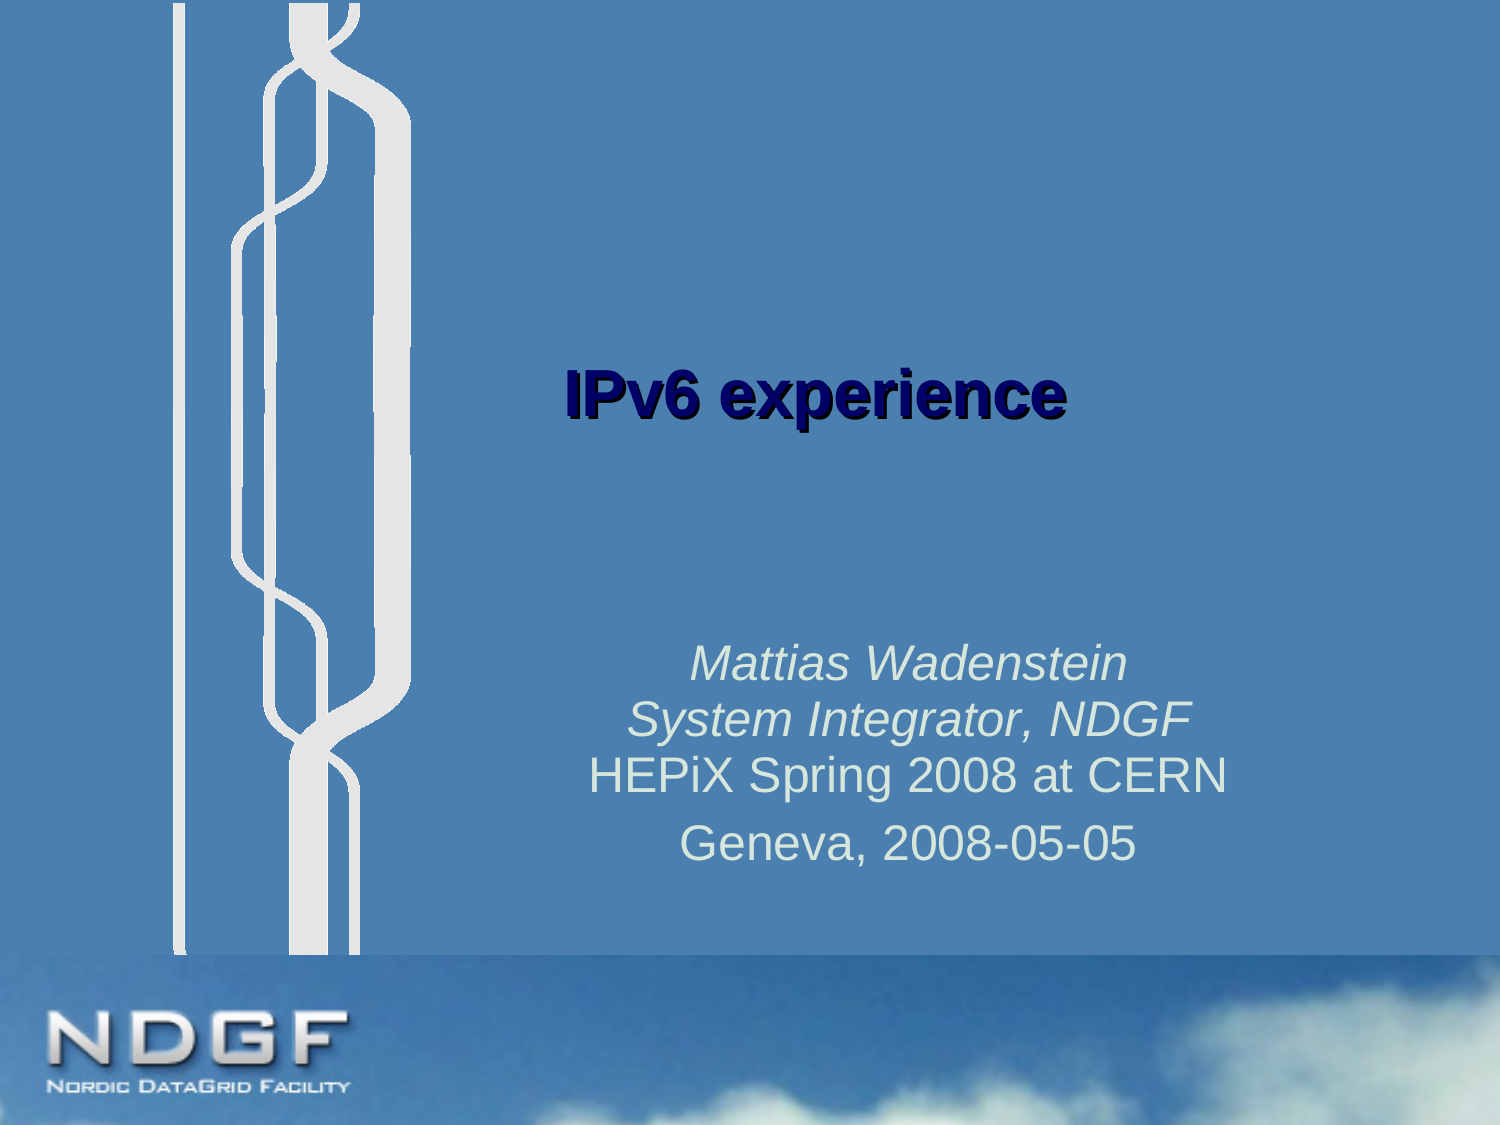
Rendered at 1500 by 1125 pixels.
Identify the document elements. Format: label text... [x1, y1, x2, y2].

subtitle Mattias Wadenstein System Integrator, NDGF HEPiX Spring 2008 at CERN Geneva, 2008-05-05 [383, 627, 1434, 916]
title IPv6 experience [324, 220, 1306, 568]
picture [0, 3, 1500, 1125]
